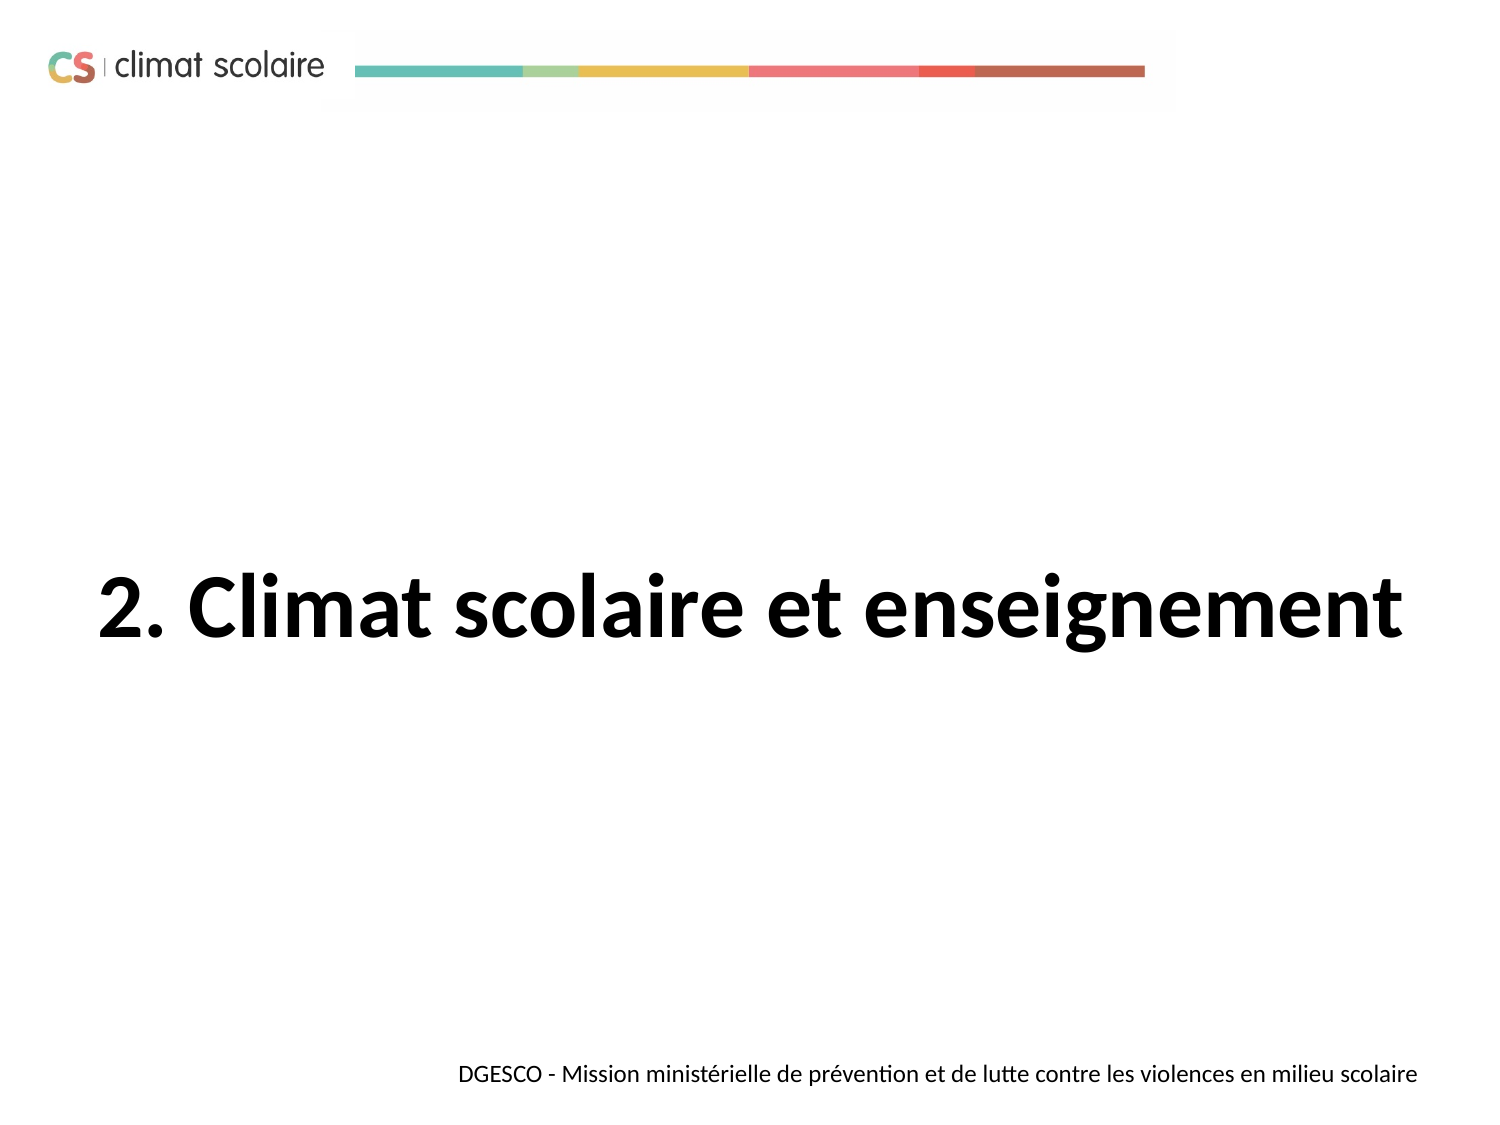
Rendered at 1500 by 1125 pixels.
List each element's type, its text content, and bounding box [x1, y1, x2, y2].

title 2. Climat scolaire et enseignement [76, 538, 1427, 658]
picture [26, 30, 1176, 112]
